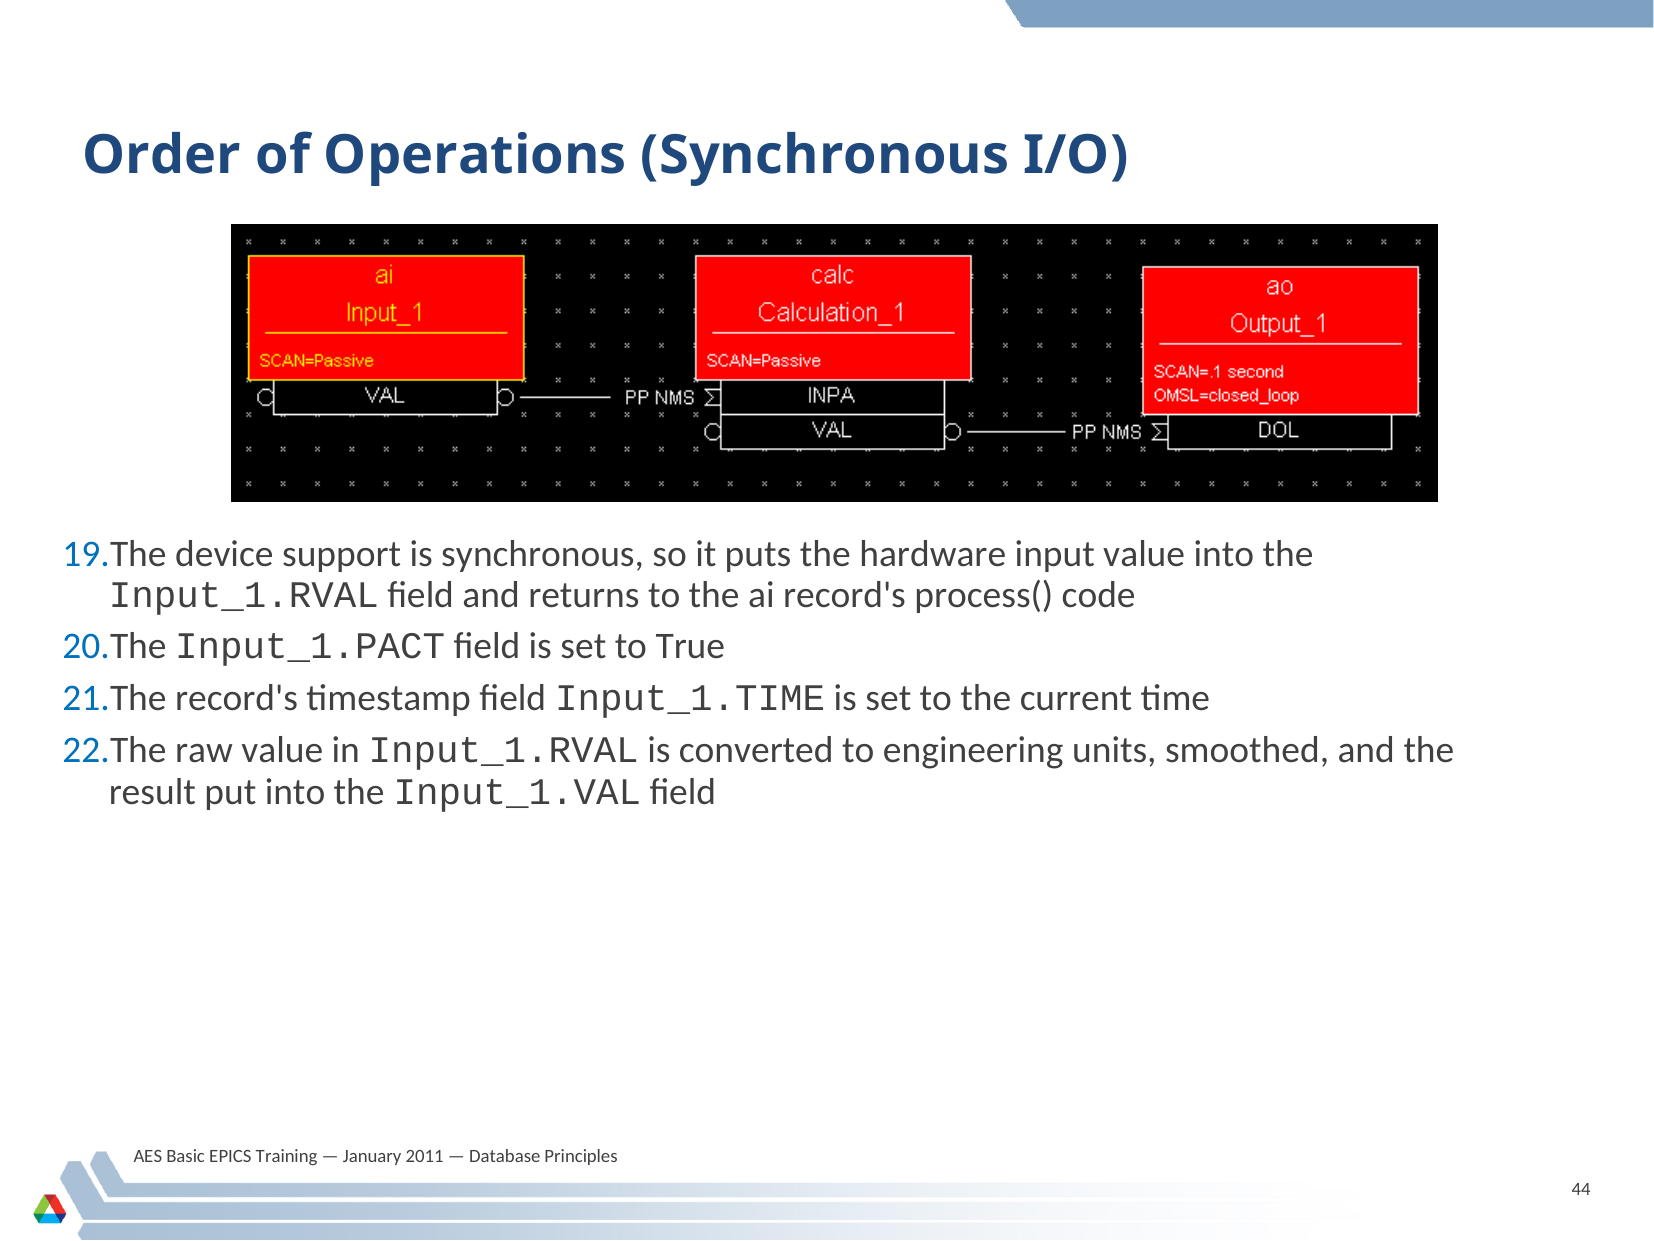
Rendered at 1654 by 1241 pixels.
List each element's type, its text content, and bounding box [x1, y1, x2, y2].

list The device support is synchronous, so it puts the hardware input value into the Input_1.RVAL field and returns to the ai record's process() code The Input_1.PACT field is set to True The record's timestamp field Input_1.TIME is set to the current time The raw value in Input_1.RVAL is converted to engineering units, smoothed, and the result put into the Input_1.VAL field [62, 538, 1498, 840]
title Order of Operations (Synchronous I/O) [82, 49, 1571, 257]
picture [0, 1143, 1654, 1240]
picture [231, 224, 1438, 502]
picture [0, 0, 1654, 29]
